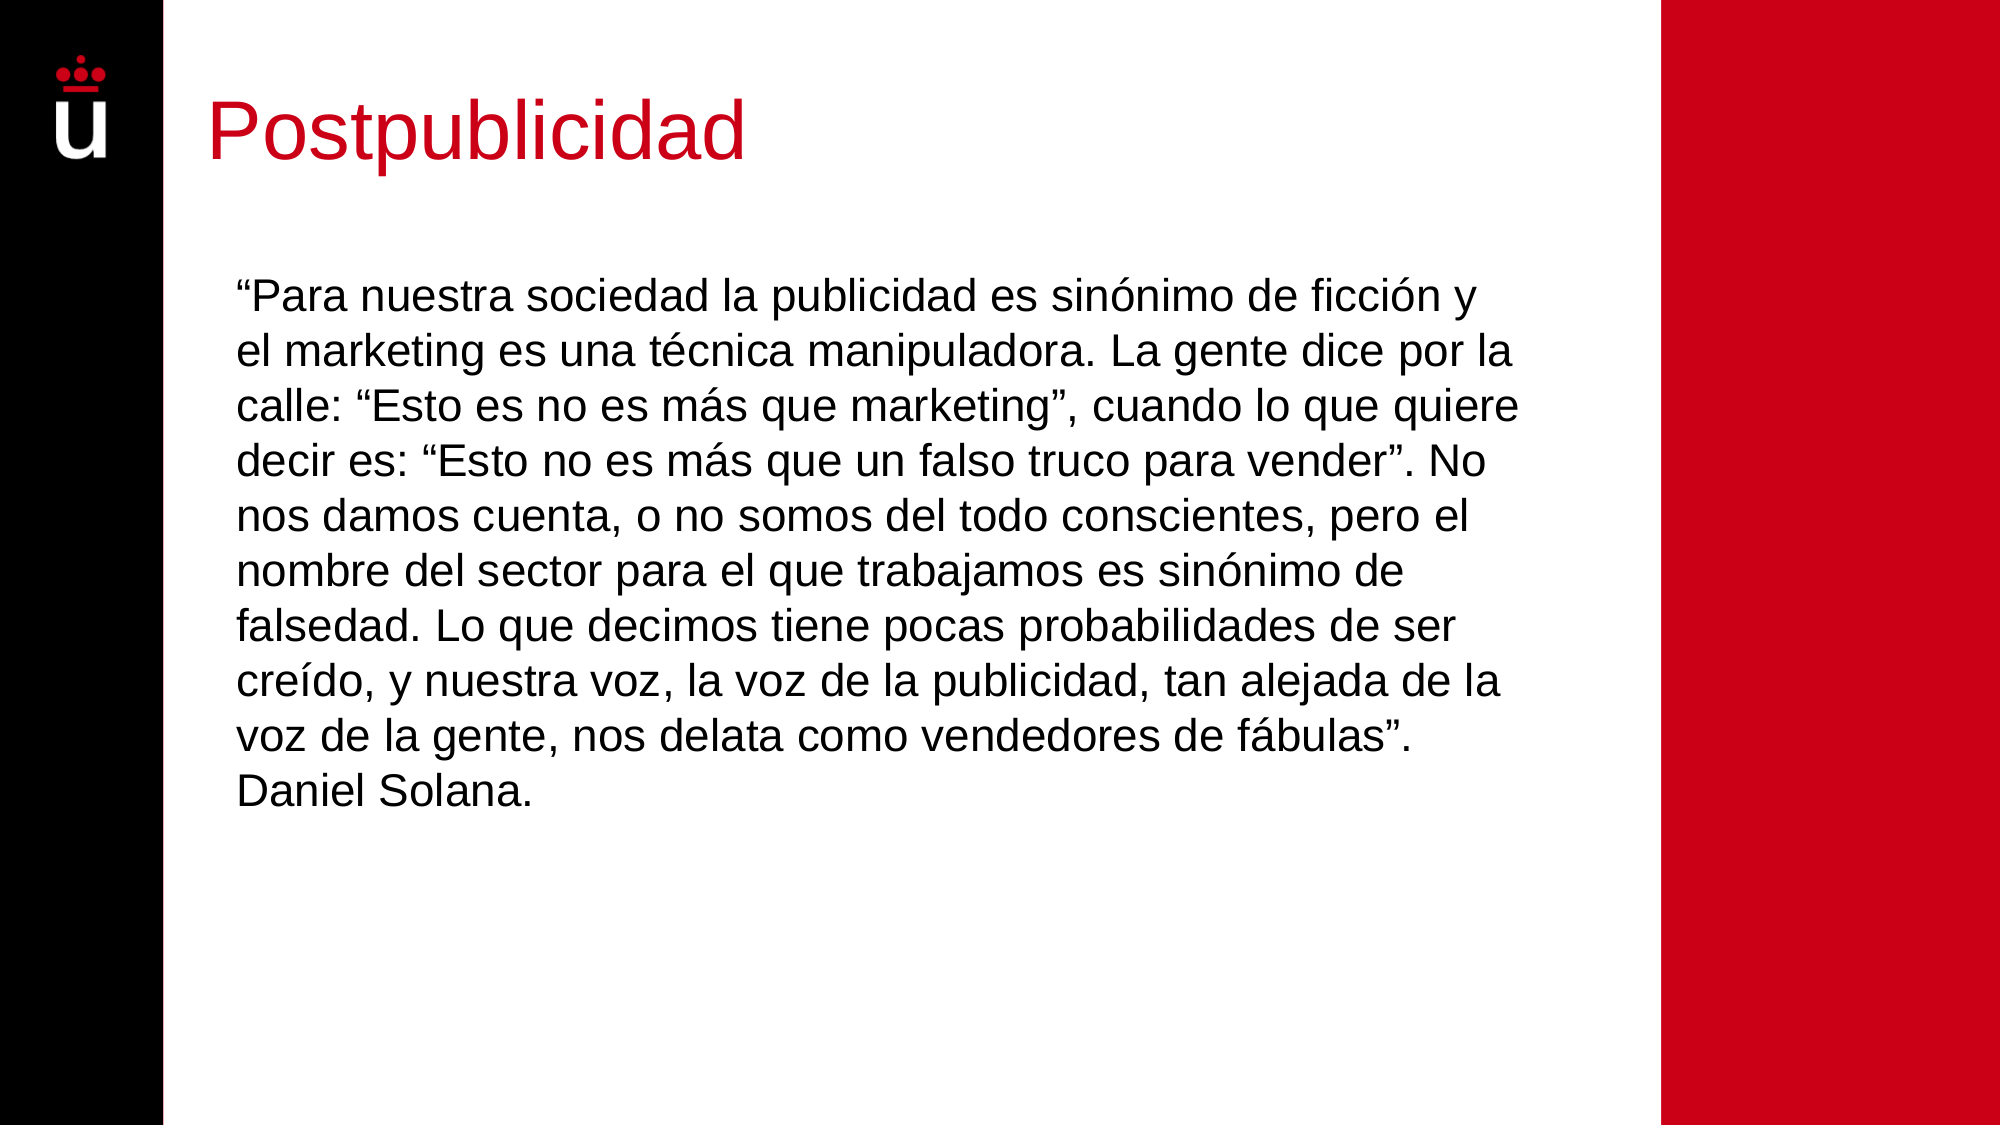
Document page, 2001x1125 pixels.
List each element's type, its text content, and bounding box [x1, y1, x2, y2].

list “Para nuestra sociedad la publicidad es sinónimo de ficción y el marketing es una técnica manipuladora. La gente dice por la calle: “Esto es no es más que marketing”, cuando lo que quiere decir es: “Esto no es más que un falso truco para vender”. No nos damos cuenta, o no somos del todo conscientes, pero el nombre del sector para el que trabajamos es sinónimo de falsedad. Lo que decimos tiene pocas probabilidades de ser creído, y nuestra voz, la voz de la publicidad, tan alejada de la voz de la gente, nos delata como vendedores de fábulas”. Daniel Solana. [236, 296, 1527, 886]
picture [55, 55, 117, 165]
list Postpublicidad [206, 234, 1595, 296]
